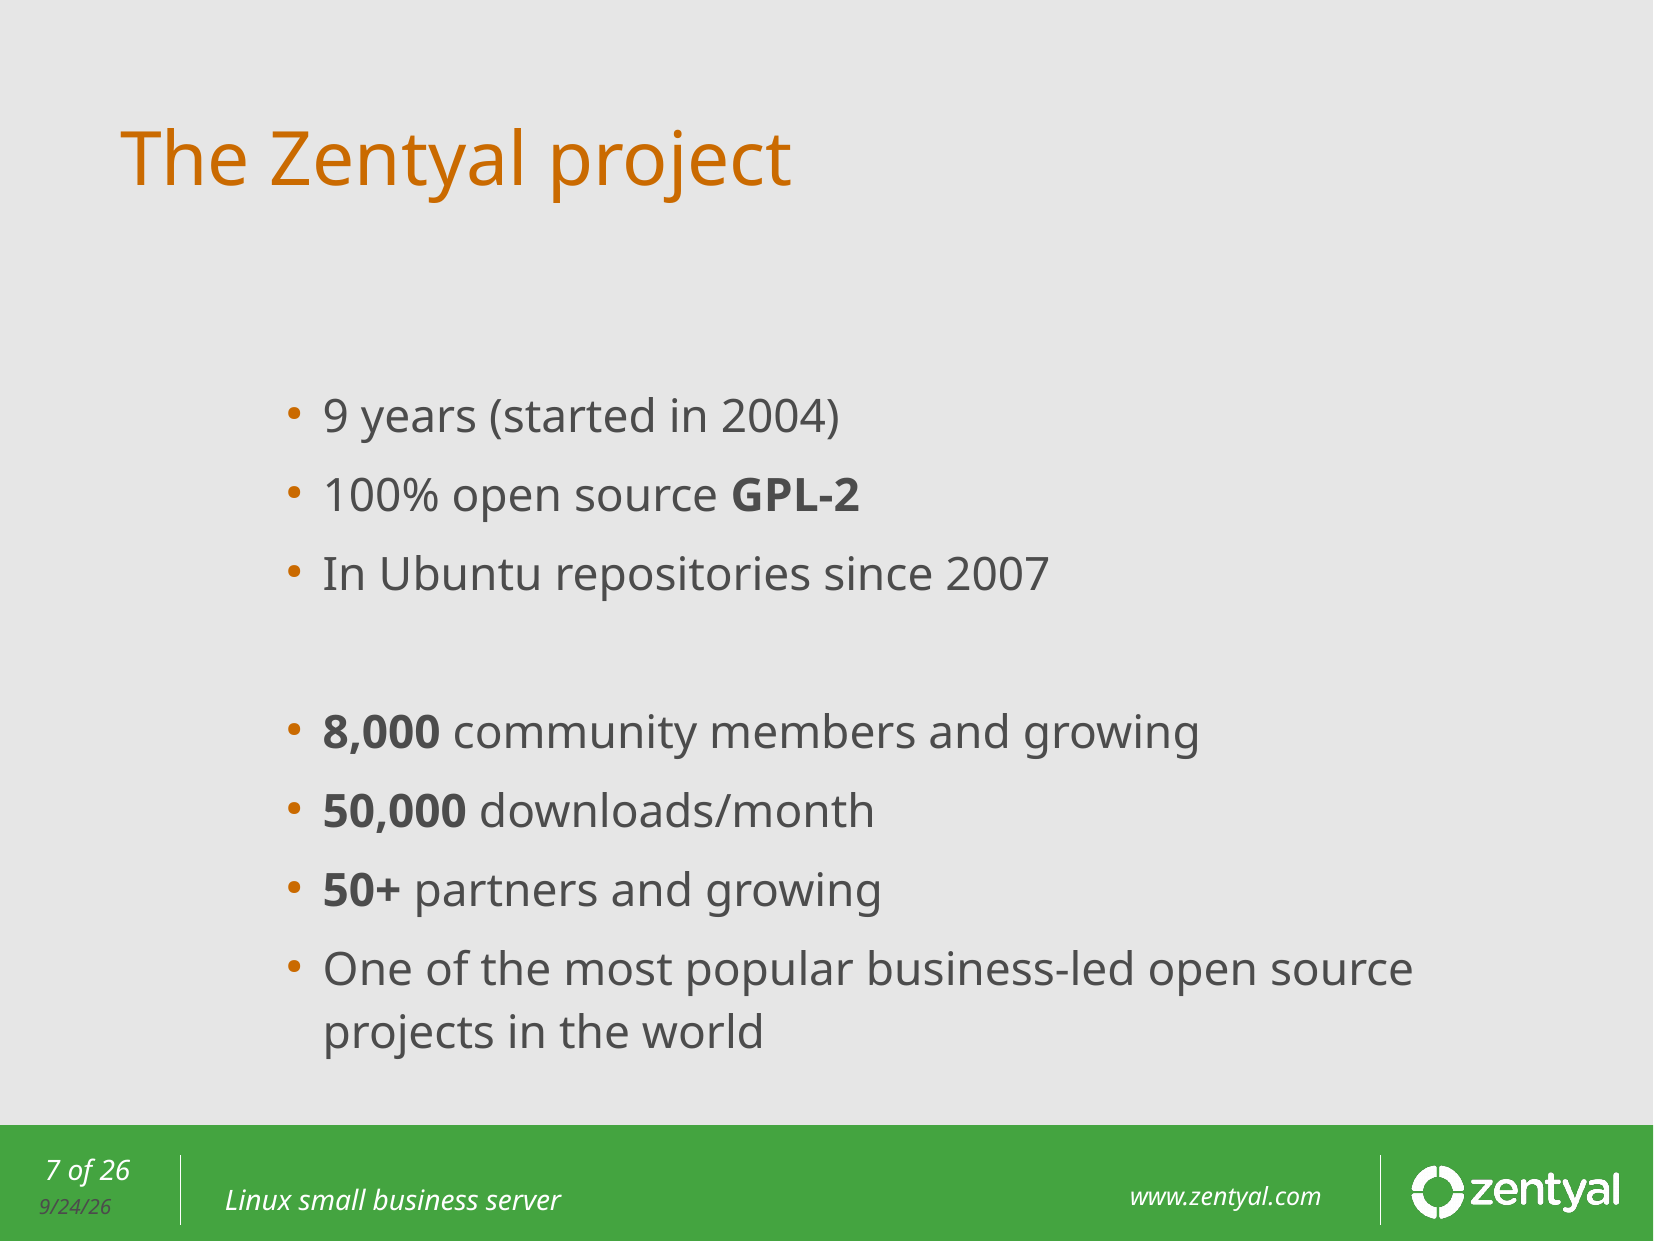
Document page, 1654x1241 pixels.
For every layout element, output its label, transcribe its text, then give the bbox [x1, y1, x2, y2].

list 9 years (started in 2004) 100% open source GPL-2 In Ubuntu repositories since 2007 8,000 community members and growing 50,000 downloads/month 50+ partners and growing One of the most popular business-led open source projects in the world [225, 300, 1501, 1066]
title The Zentyal project [120, 105, 1531, 208]
picture [1394, 1151, 1636, 1232]
